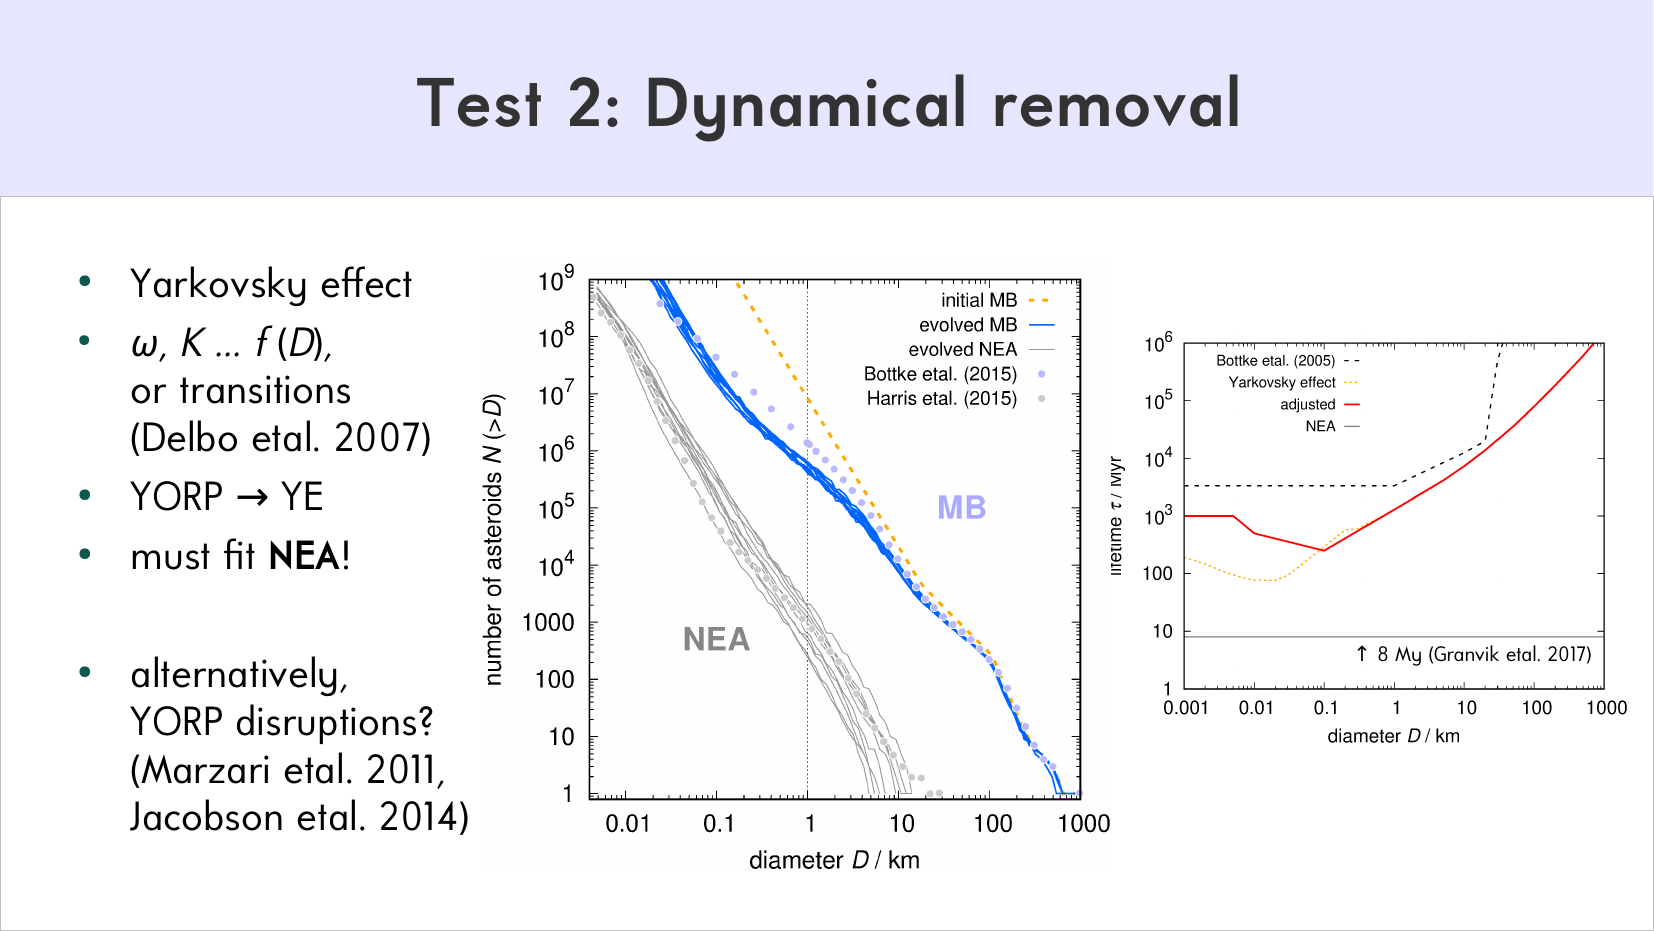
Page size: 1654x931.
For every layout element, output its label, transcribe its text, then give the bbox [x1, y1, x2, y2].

title Test 2: Dynamical removal [124, 23, 1537, 179]
text_box ↑ 8 My (Granvik etal. 2017) [1338, 634, 1607, 674]
list Yarkovsky effect ω, K ... f (D), or transitions (Delbo etal. 2007) YORP → YE must fit NEA! alternatively, YORP disruptions? (Marzari etal. 2011, Jacobson etal. 2014) [60, 258, 496, 900]
picture [480, 262, 1629, 872]
